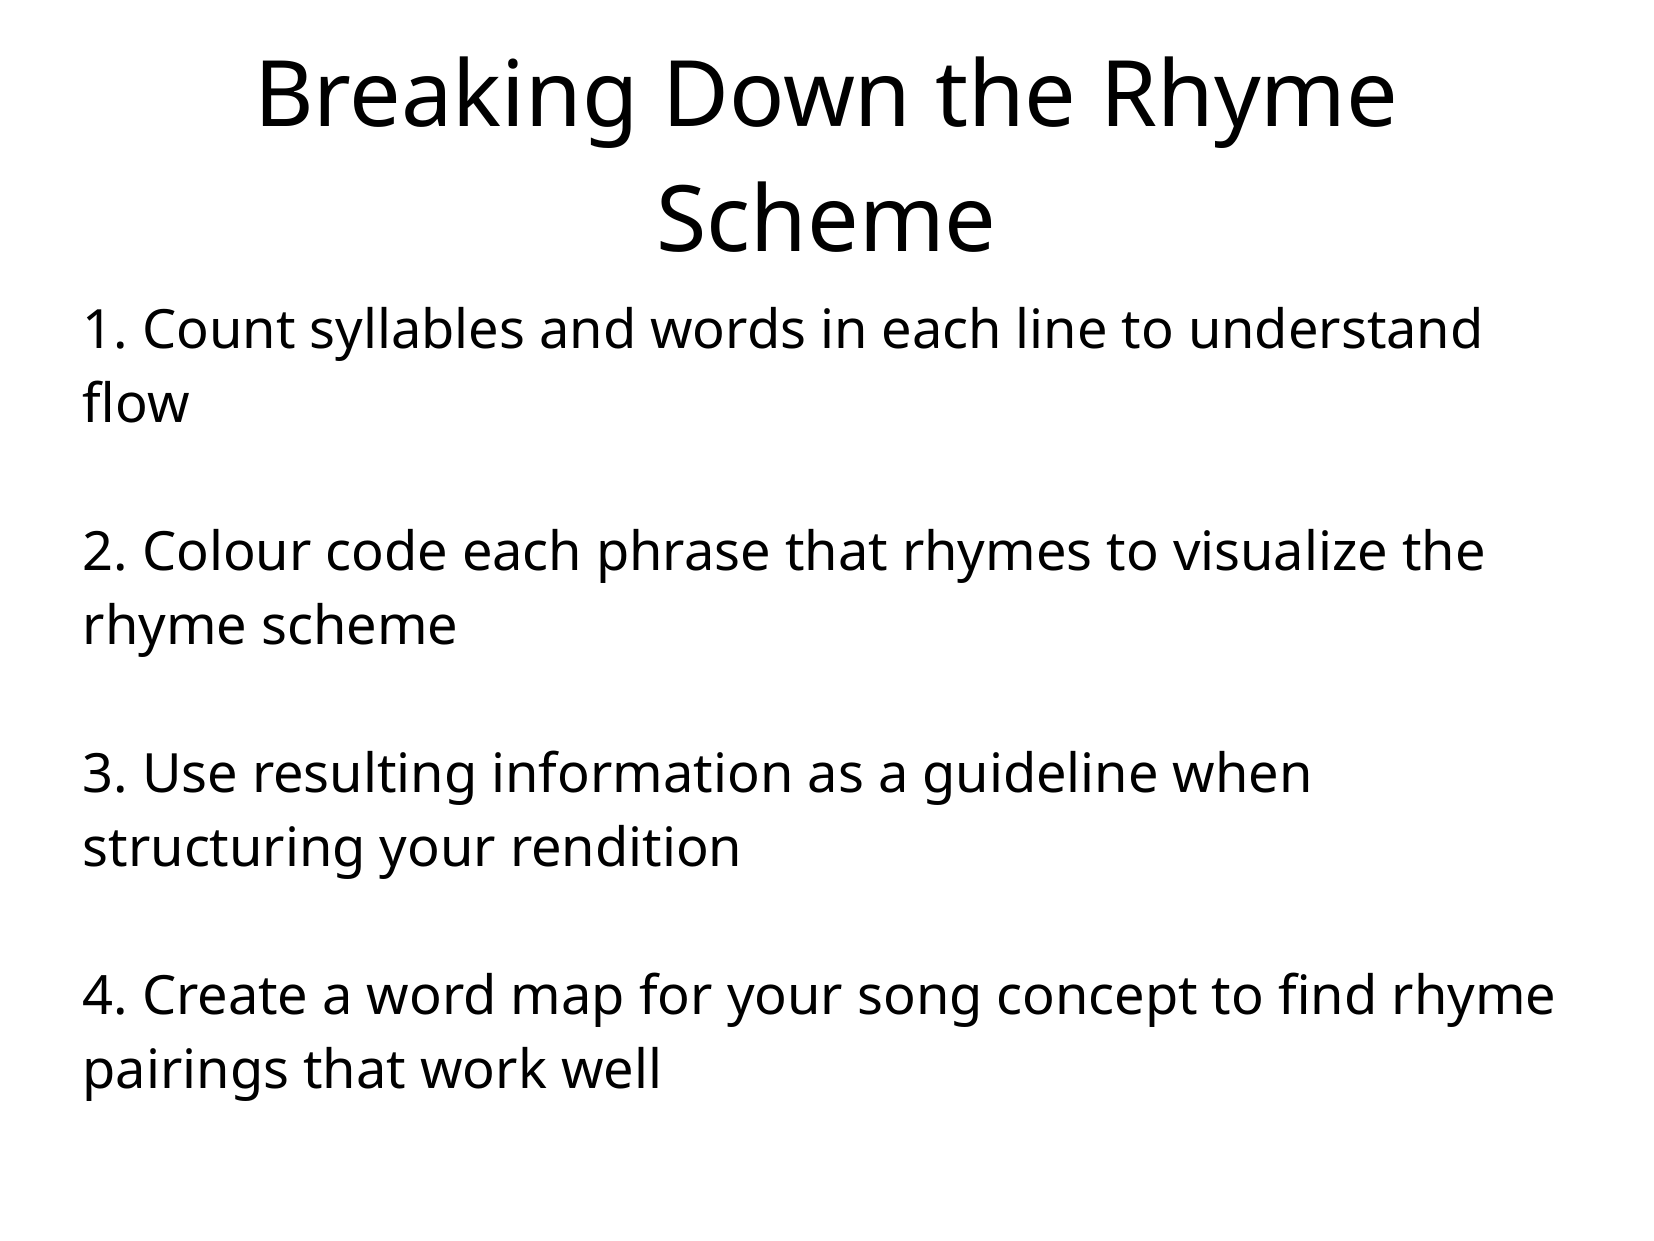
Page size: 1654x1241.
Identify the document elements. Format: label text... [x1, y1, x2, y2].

title Breaking Down the Rhyme Scheme [82, 49, 1571, 257]
subtitle 1. Count syllables and words in each line to understand flow 2. Colour code each phrase that rhymes to visualize the rhyme scheme 3. Use resulting information as a guideline when structuring your rendition 4. Create a word map for your song concept to find rhyme pairings that work well [82, 290, 1571, 1109]
